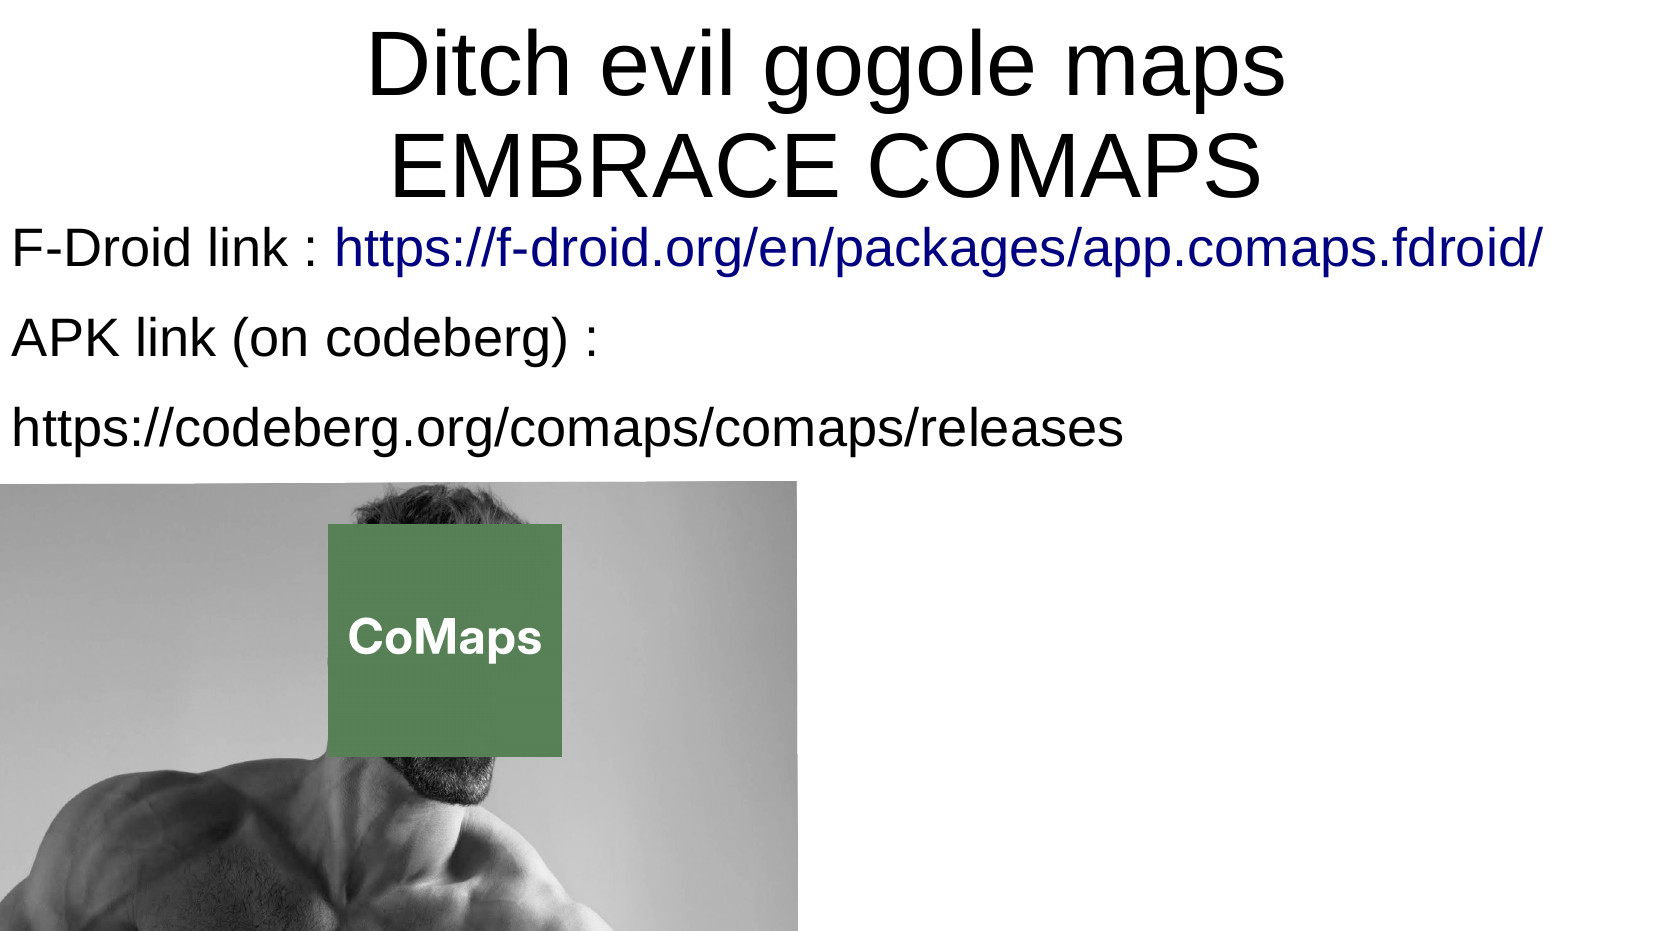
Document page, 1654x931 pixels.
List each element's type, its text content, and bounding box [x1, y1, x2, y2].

title Ditch evil gogole maps EMBRACE COMAPS [82, 12, 1571, 217]
picture [0, 481, 798, 931]
list F-Droid link : https://f-droid.org/en/packages/app.comaps.fdroid/ APK link (on codeberg) : https://codeberg.org/comaps/comaps/releases [0, 217, 1595, 758]
